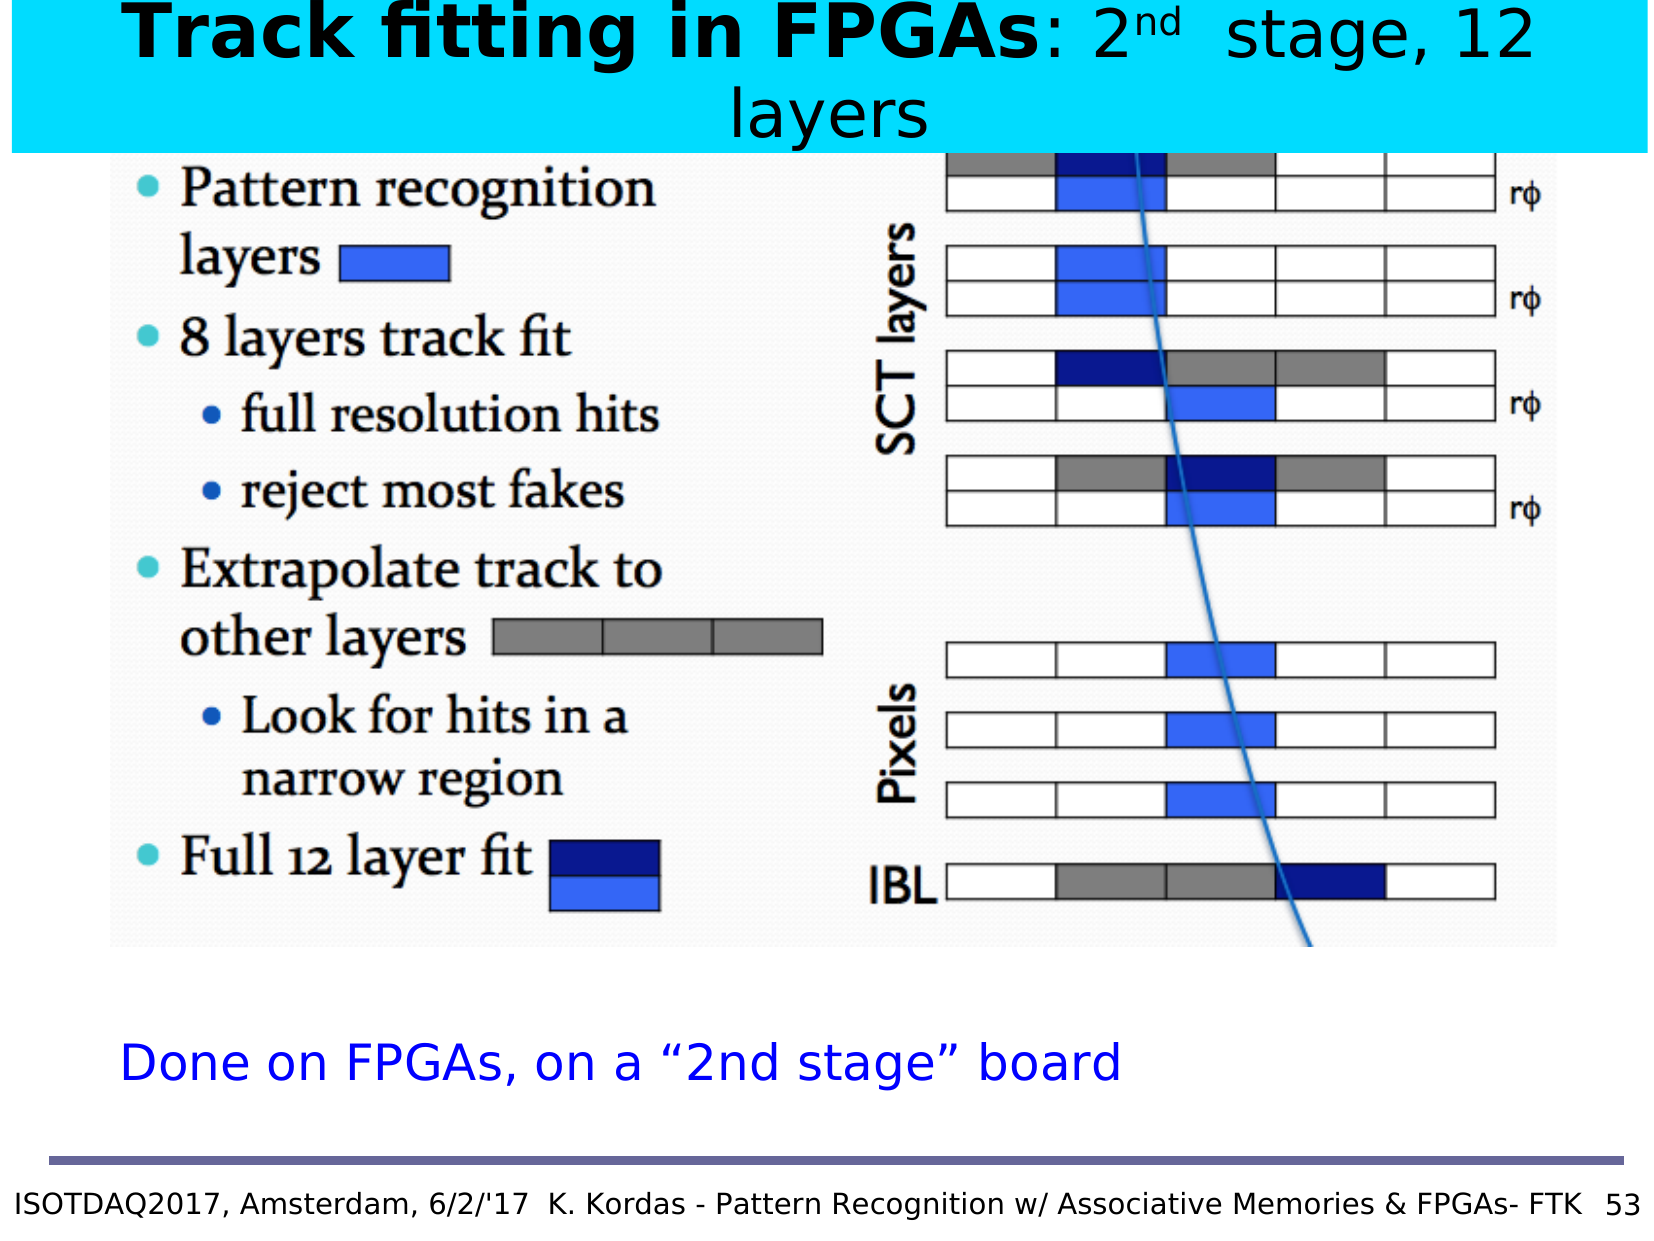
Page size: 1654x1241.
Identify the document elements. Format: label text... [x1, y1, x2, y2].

title Track fitting in FPGAs: 2nd stage, 12 layers [11, 19, 1648, 121]
picture [110, 153, 1559, 947]
text_box Done on FPGAs, on a “2nd stage” board [104, 1026, 1138, 1100]
